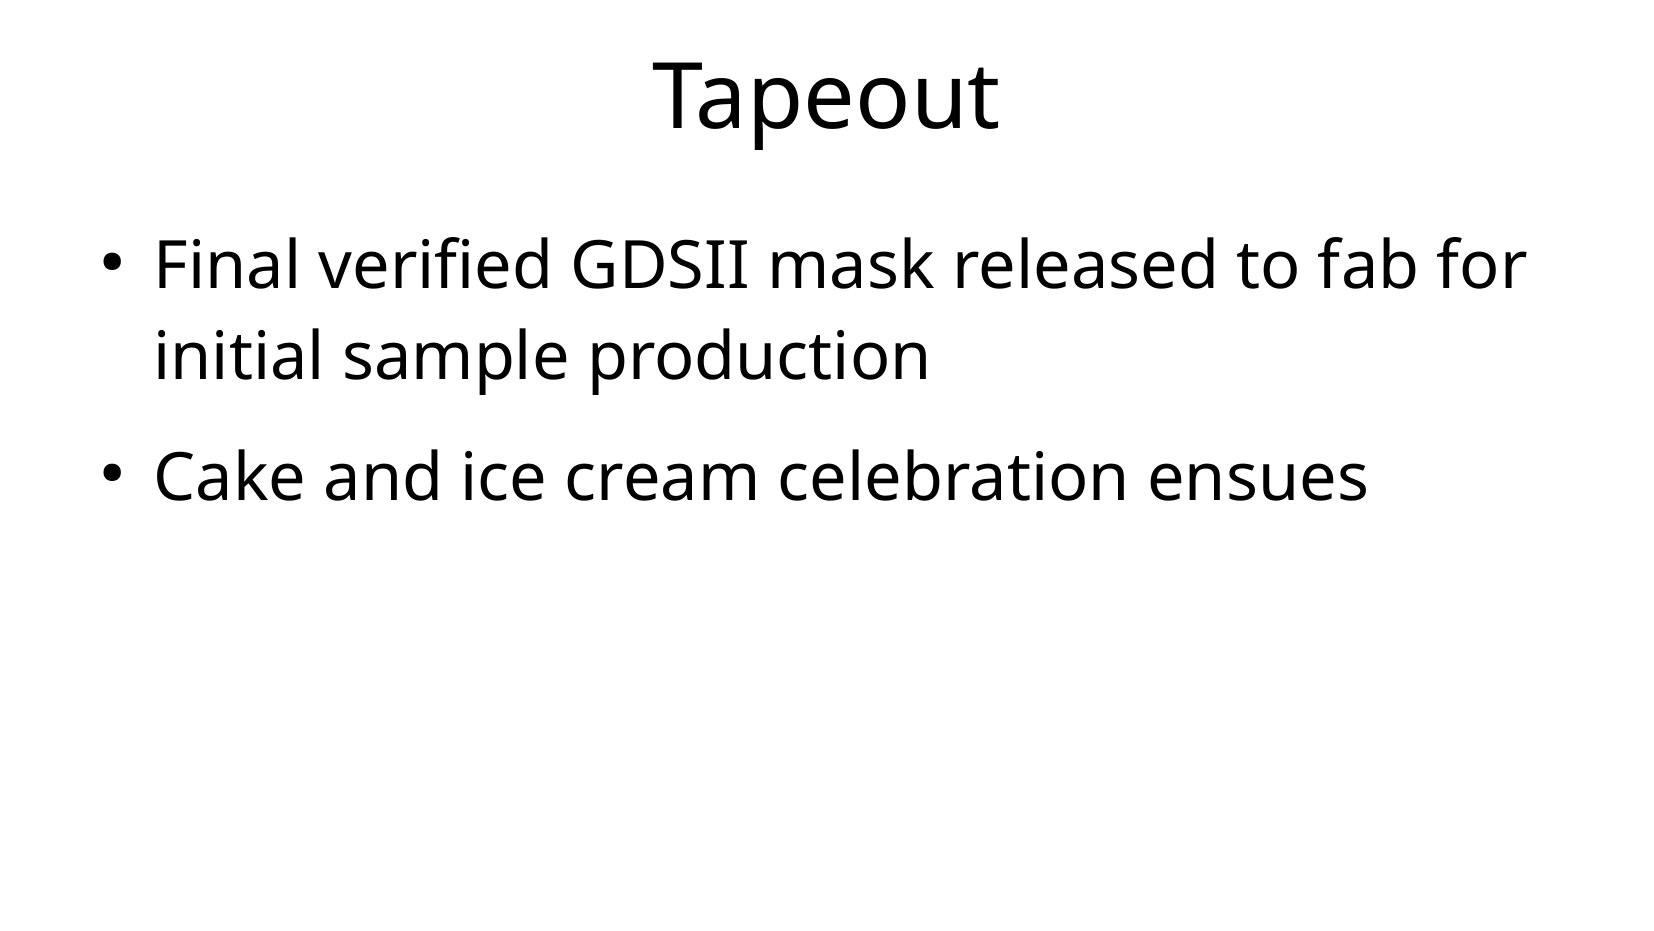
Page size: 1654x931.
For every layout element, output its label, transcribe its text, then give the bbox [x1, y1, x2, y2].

list Final verified GDSII mask released to fab for initial sample production Cake and ice cream celebration ensues [82, 217, 1571, 841]
title Tapeout [82, 15, 1571, 171]
